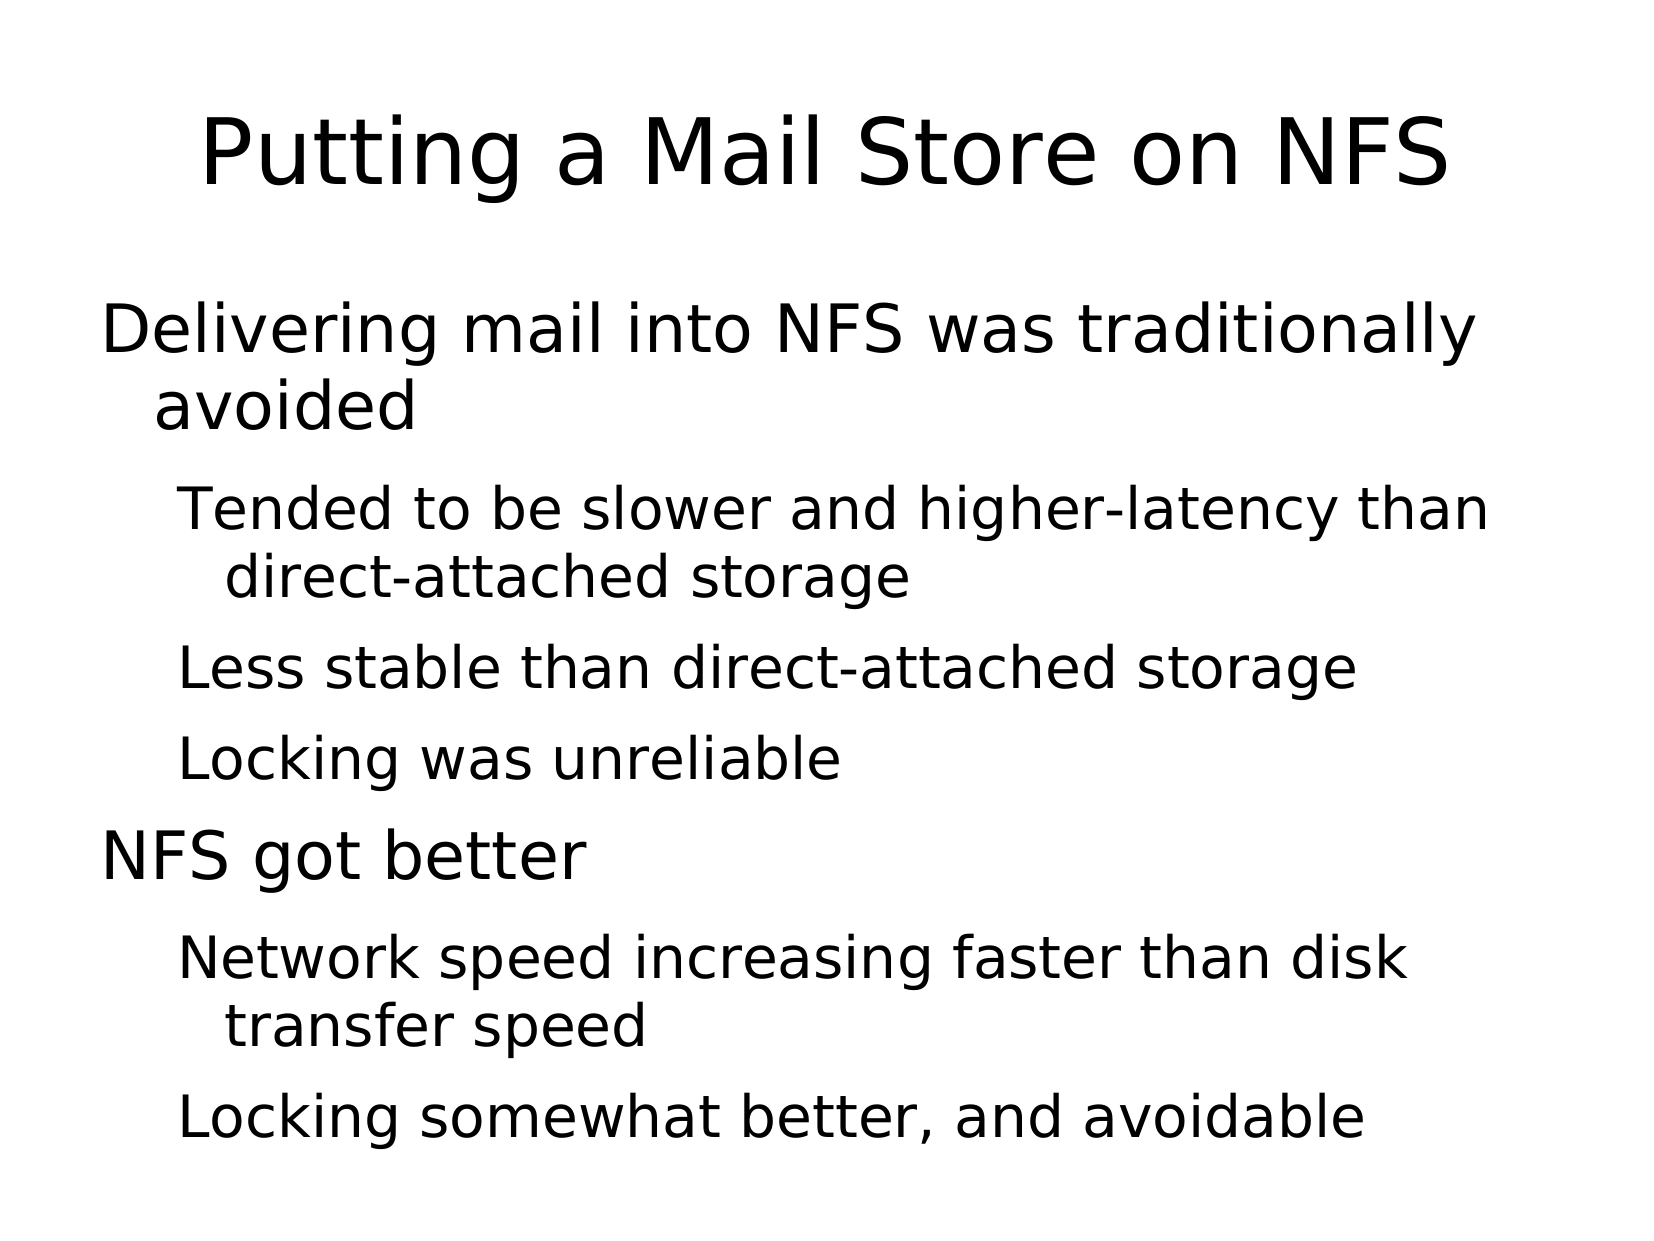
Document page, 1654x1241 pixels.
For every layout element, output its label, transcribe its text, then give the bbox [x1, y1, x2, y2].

title Putting a Mail Store on NFS [82, 56, 1571, 250]
list Delivering mail into NFS was traditionally avoided Tended to be slower and higher-latency than direct-attached storage Less stable than direct-attached storage Locking was unreliable NFS got better Network speed increasing faster than disk transfer speed Locking somewhat better, and avoidable [82, 290, 1571, 1152]
